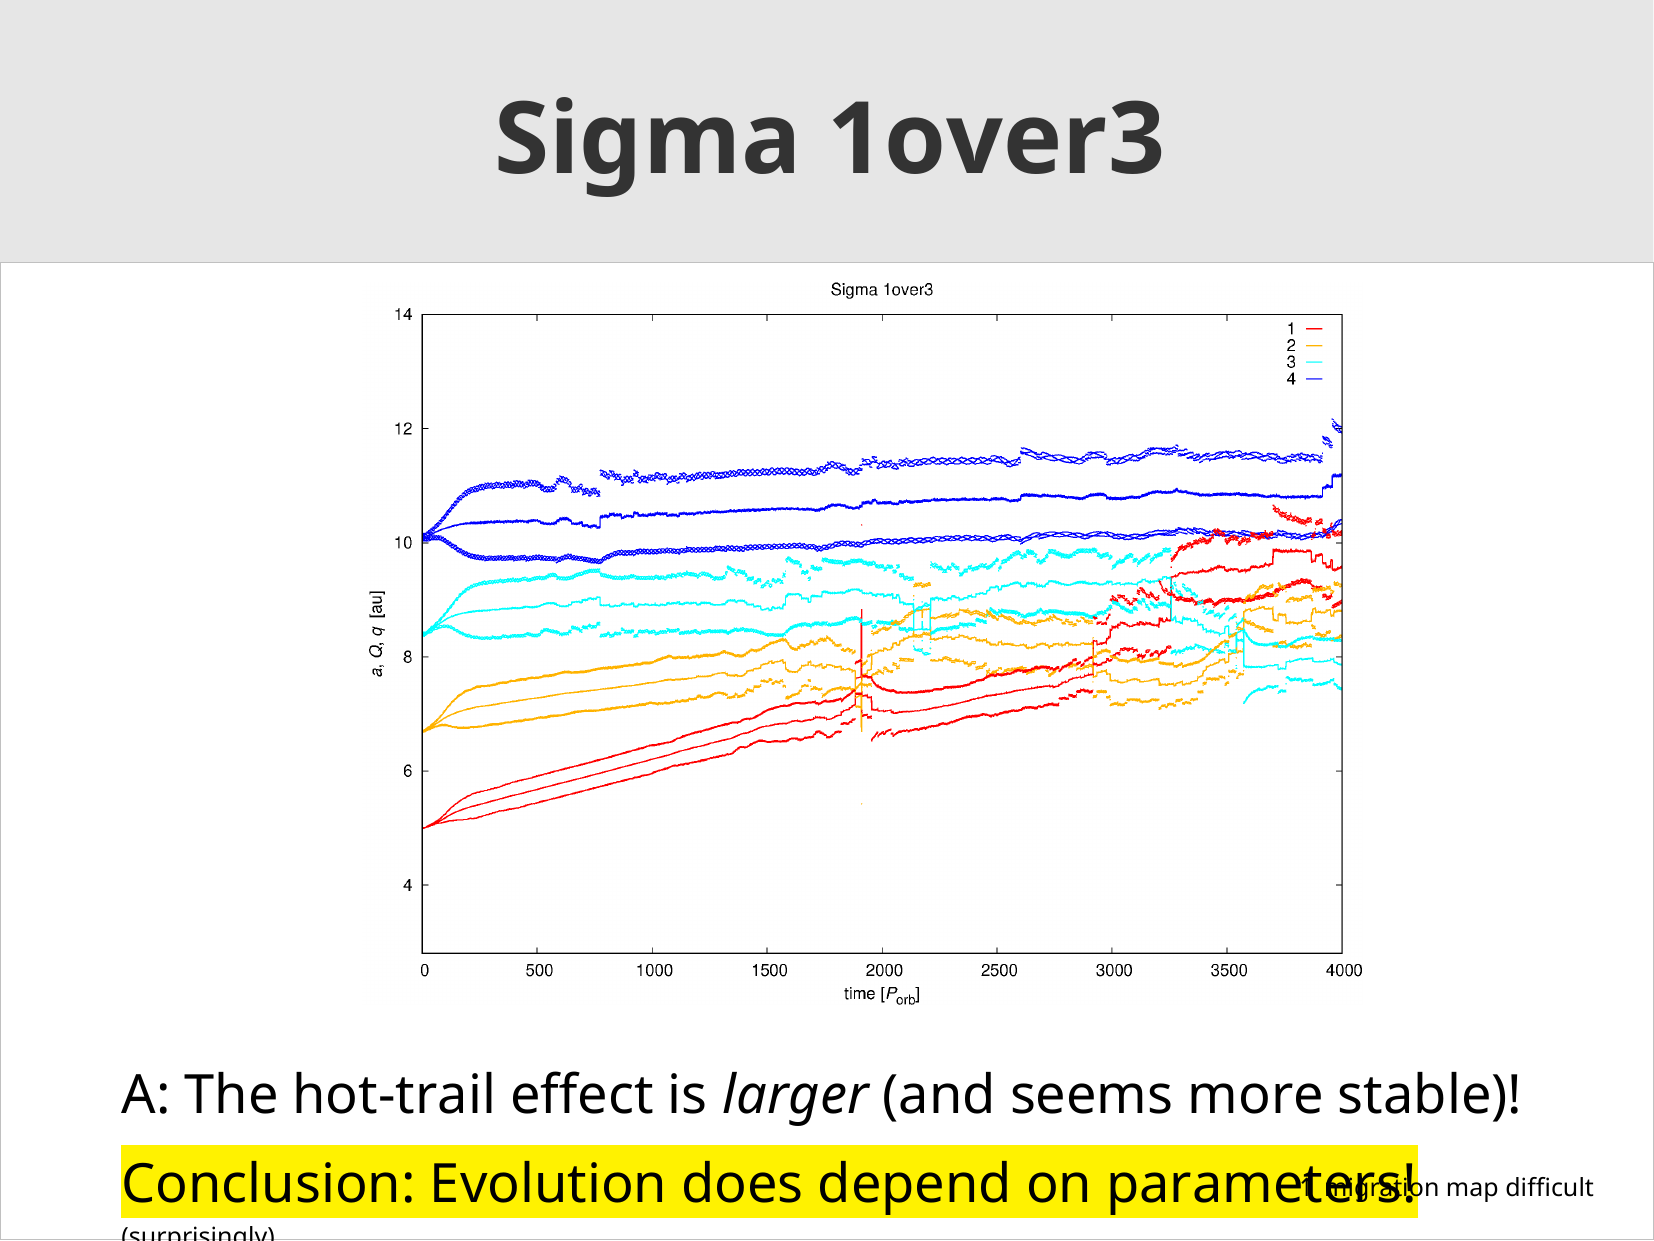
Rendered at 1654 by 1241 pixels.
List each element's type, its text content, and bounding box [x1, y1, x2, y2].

text_box ↑ migration map difficult [1281, 1162, 1573, 1209]
list A: The hot-trail effect is larger (and seems more stable)! Conclusion: Evolution does depend on parameters! (surprisingly) [121, 344, 1576, 1230]
picture [362, 282, 1363, 1006]
title Sigma 1over3 [124, 31, 1537, 239]
text_box [121, 344, 1534, 1064]
